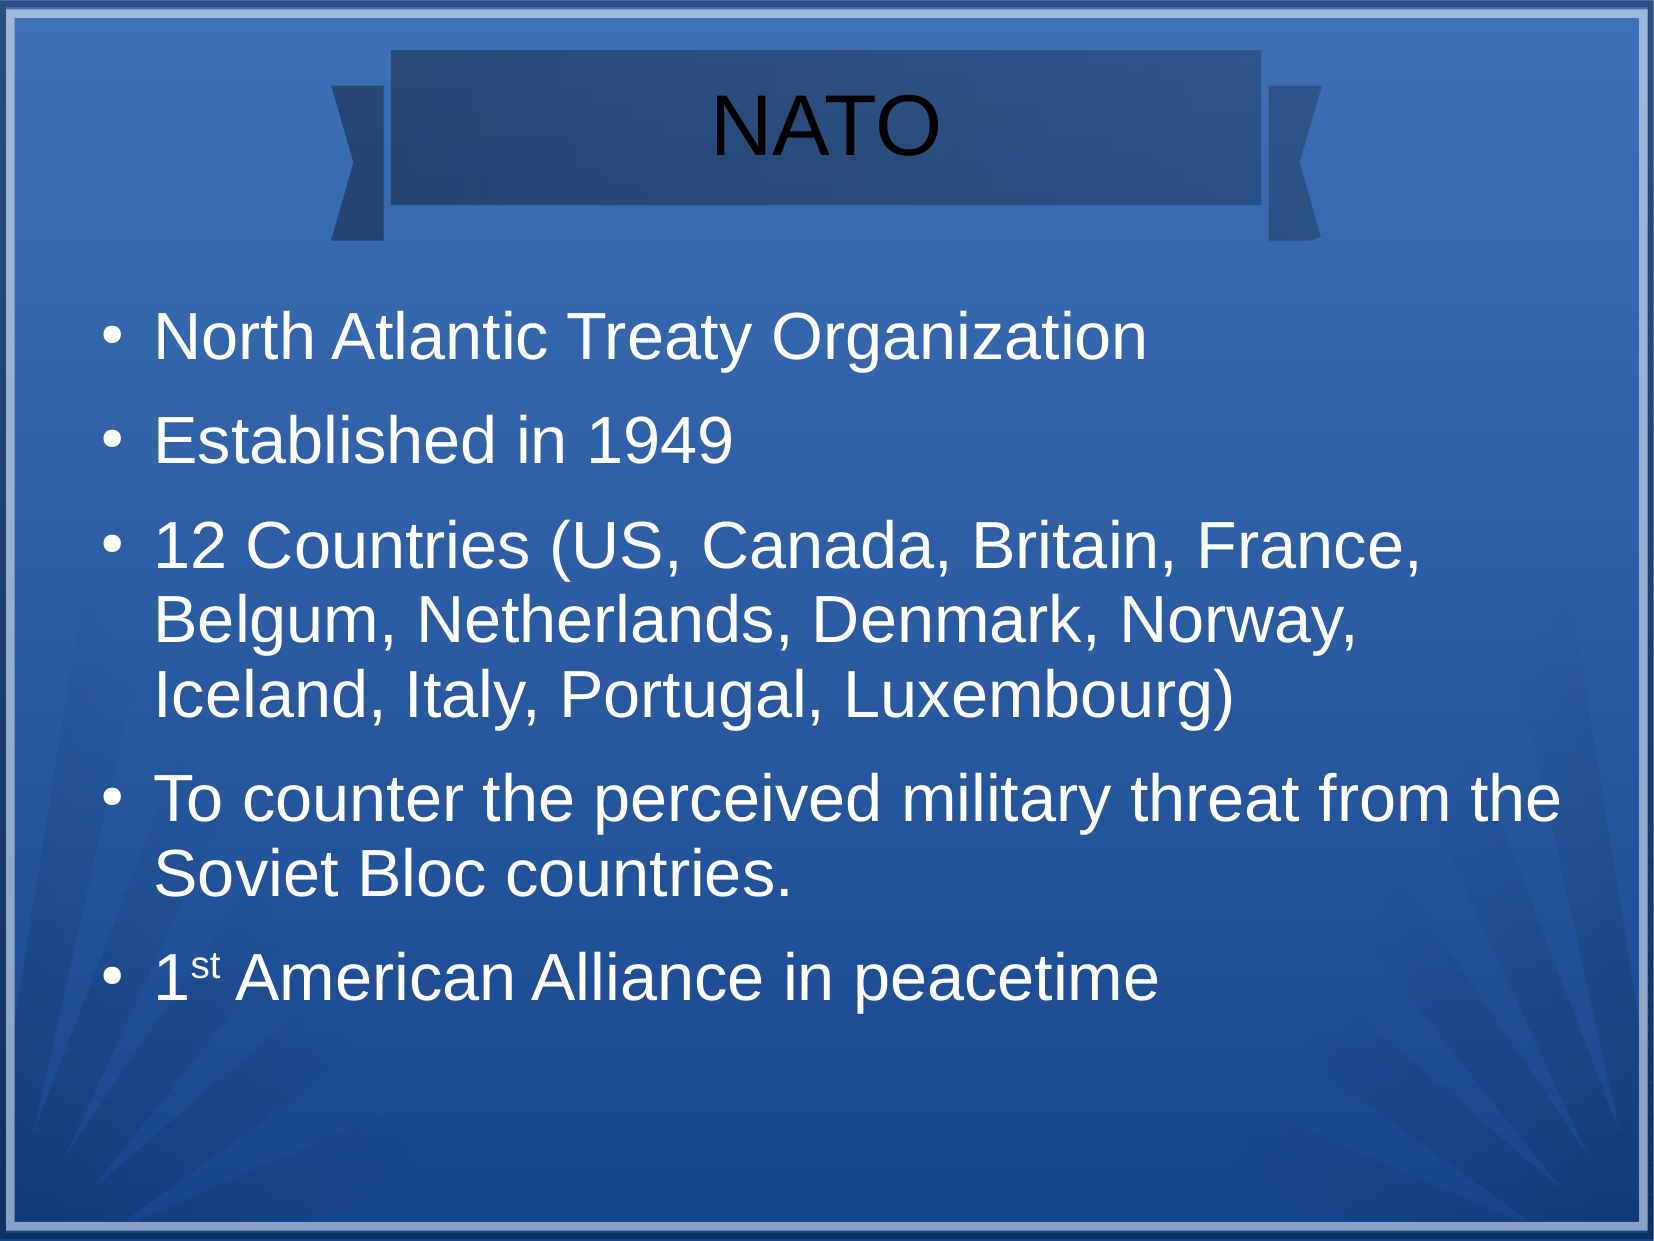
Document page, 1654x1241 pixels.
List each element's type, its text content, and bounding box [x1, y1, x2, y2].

title NATO [389, 47, 1264, 205]
list North Atlantic Treaty Organization Established in 1949 12 Countries (US, Canada, Britain, France, Belgum, Netherlands, Denmark, Norway, Iceland, Italy, Portugal, Luxembourg) To counter the perceived military threat from the Soviet Bloc countries. 1st American Alliance in peacetime [82, 299, 1571, 1241]
